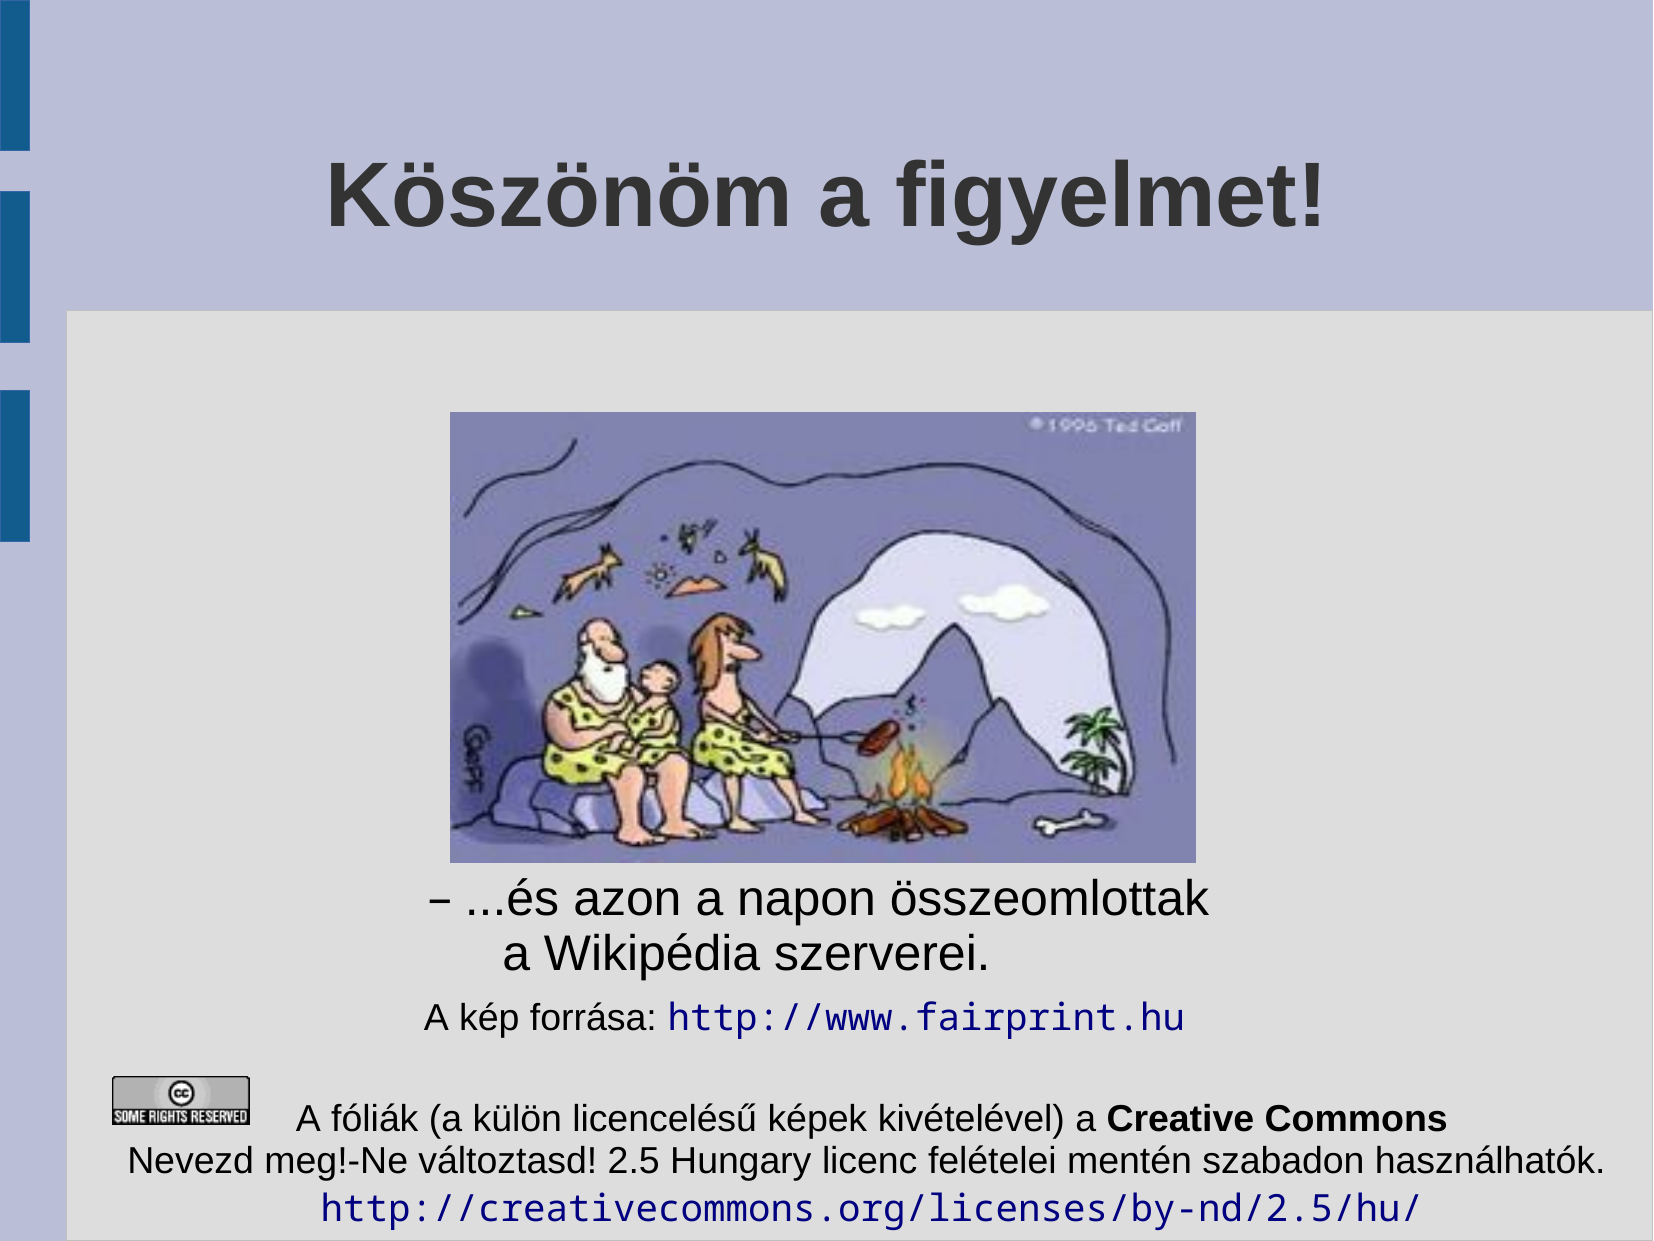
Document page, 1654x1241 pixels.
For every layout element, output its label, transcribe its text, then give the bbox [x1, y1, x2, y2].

picture [450, 412, 1196, 862]
picture [112, 1076, 250, 1126]
text_box ...és azon a napon összeomlottak a Wikipédia szerverei. [412, 862, 1238, 989]
text_box A kép forrása: http://www.fairprint.hu [409, 983, 1201, 1051]
text_box A fóliák (a külön licencelésű képek kivételével) a Creative Commons Nevezd meg!-Ne változtasd! 2.5 Hungary licenc felételei mentén szabadon használhatók. http://creativecommons.org/licenses/by-nd/2.5/hu/ [112, 1090, 1653, 1241]
title Köszönöm a figyelmet! [121, 91, 1534, 299]
